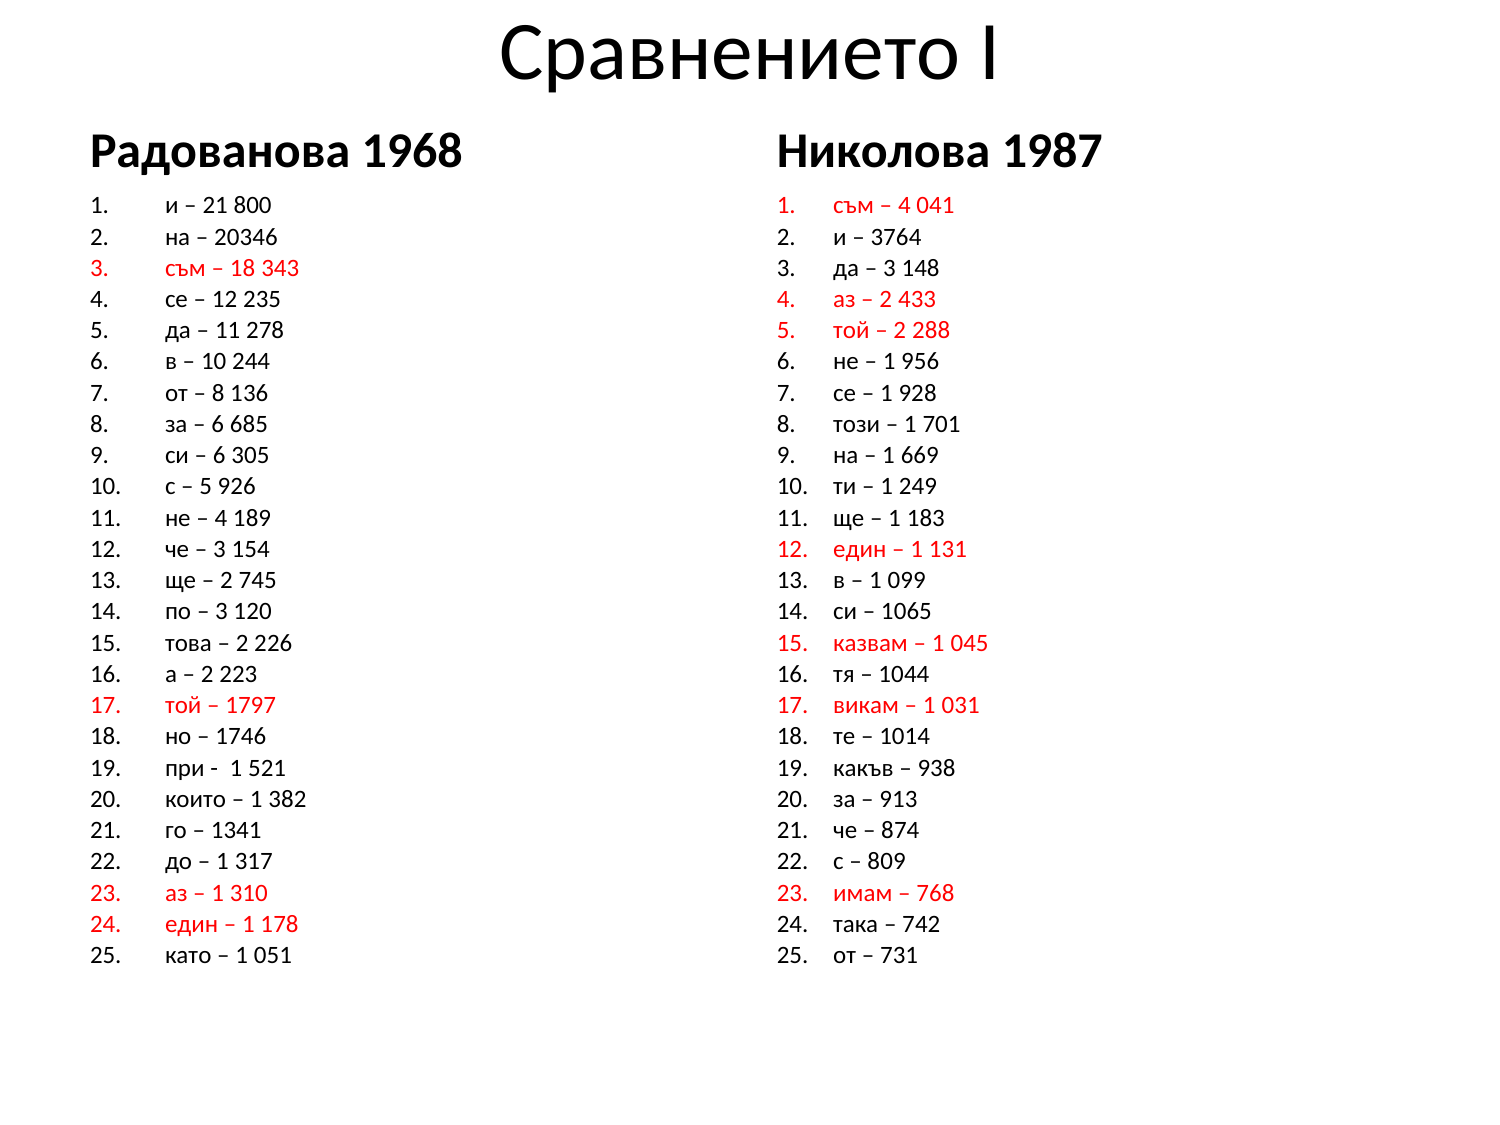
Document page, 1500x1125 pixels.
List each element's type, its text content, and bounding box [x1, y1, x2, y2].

list съм – 4 041 и – 3764 да – 3 148 аз – 2 433 той – 2 288 не – 1 956 се – 1 928 този – 1 701 на – 1 669 ти – 1 249 ще – 1 183 един – 1 131 в – 1 099 си – 1065 казвам – 1 045 тя – 1044 викам – 1 031 те – 1014 какъв – 938 за – 913 че – 874 с – 809 имам – 768 така – 742 от – 731 [761, 187, 1425, 1125]
list Радованова 1968 [74, 93, 738, 187]
list Николова 1987 [761, 93, 1425, 187]
list и – 21 800 на – 20346 съм – 18 343 се – 12 235 да – 11 278 в – 10 244 от – 8 136 за – 6 685 си – 6 305 с – 5 926 не – 4 189 че – 3 154 ще – 2 745 по – 3 120 това – 2 226 а – 2 223 той – 1797 но – 1746 при - 1 521 които – 1 382 го – 1341 до – 1 317 аз – 1 310 един – 1 178 като – 1 051 [74, 187, 738, 1125]
title Сравнението І [75, 0, 1426, 118]
